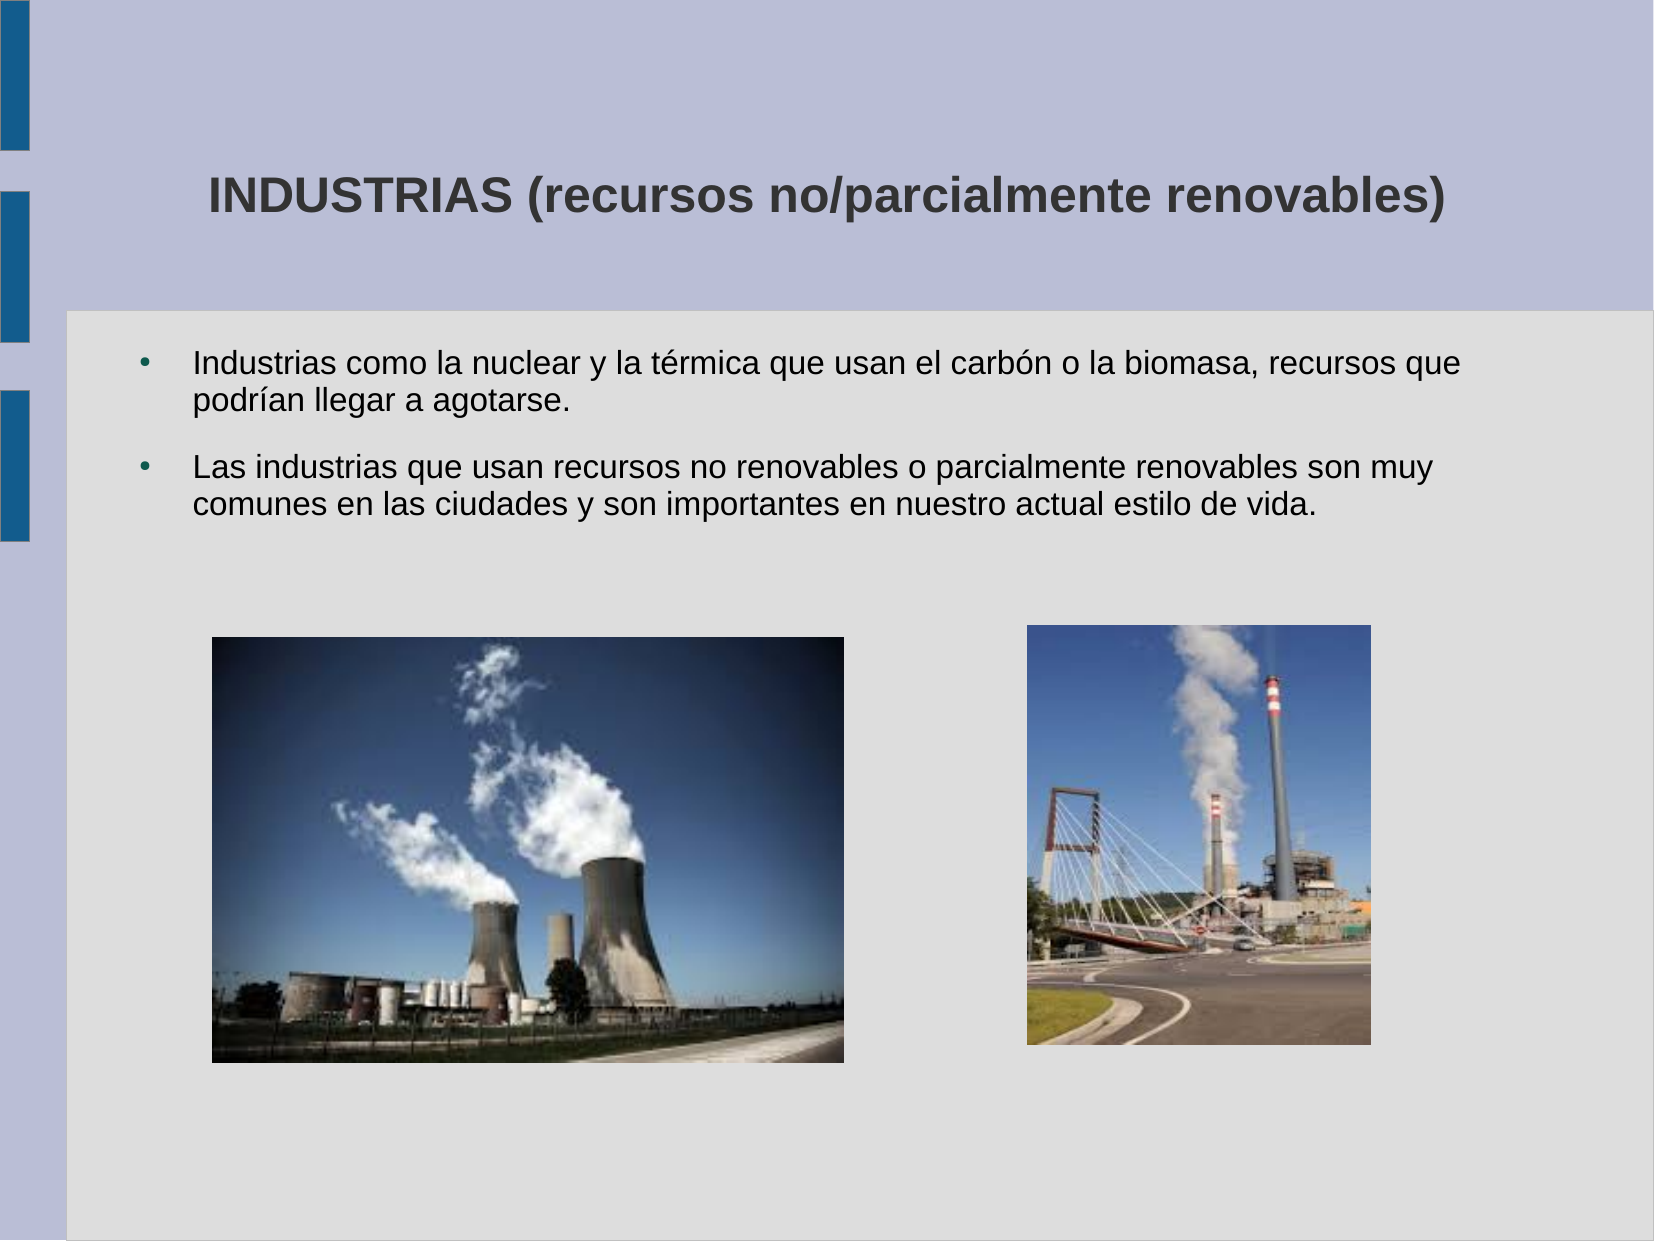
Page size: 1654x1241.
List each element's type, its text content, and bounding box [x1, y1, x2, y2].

title INDUSTRIAS (recursos no/parcialmente renovables) [121, 91, 1534, 299]
picture [1027, 625, 1371, 1045]
picture [212, 637, 844, 1063]
list Industrias como la nuclear y la térmica que usan el carbón o la biomasa, recursos que podrían llegar a agotarse. Las industrias que usan recursos no renovables o parcialmente renovables son muy comunes en las ciudades y son importantes en nuestro actual estilo de vida. [121, 344, 1534, 697]
